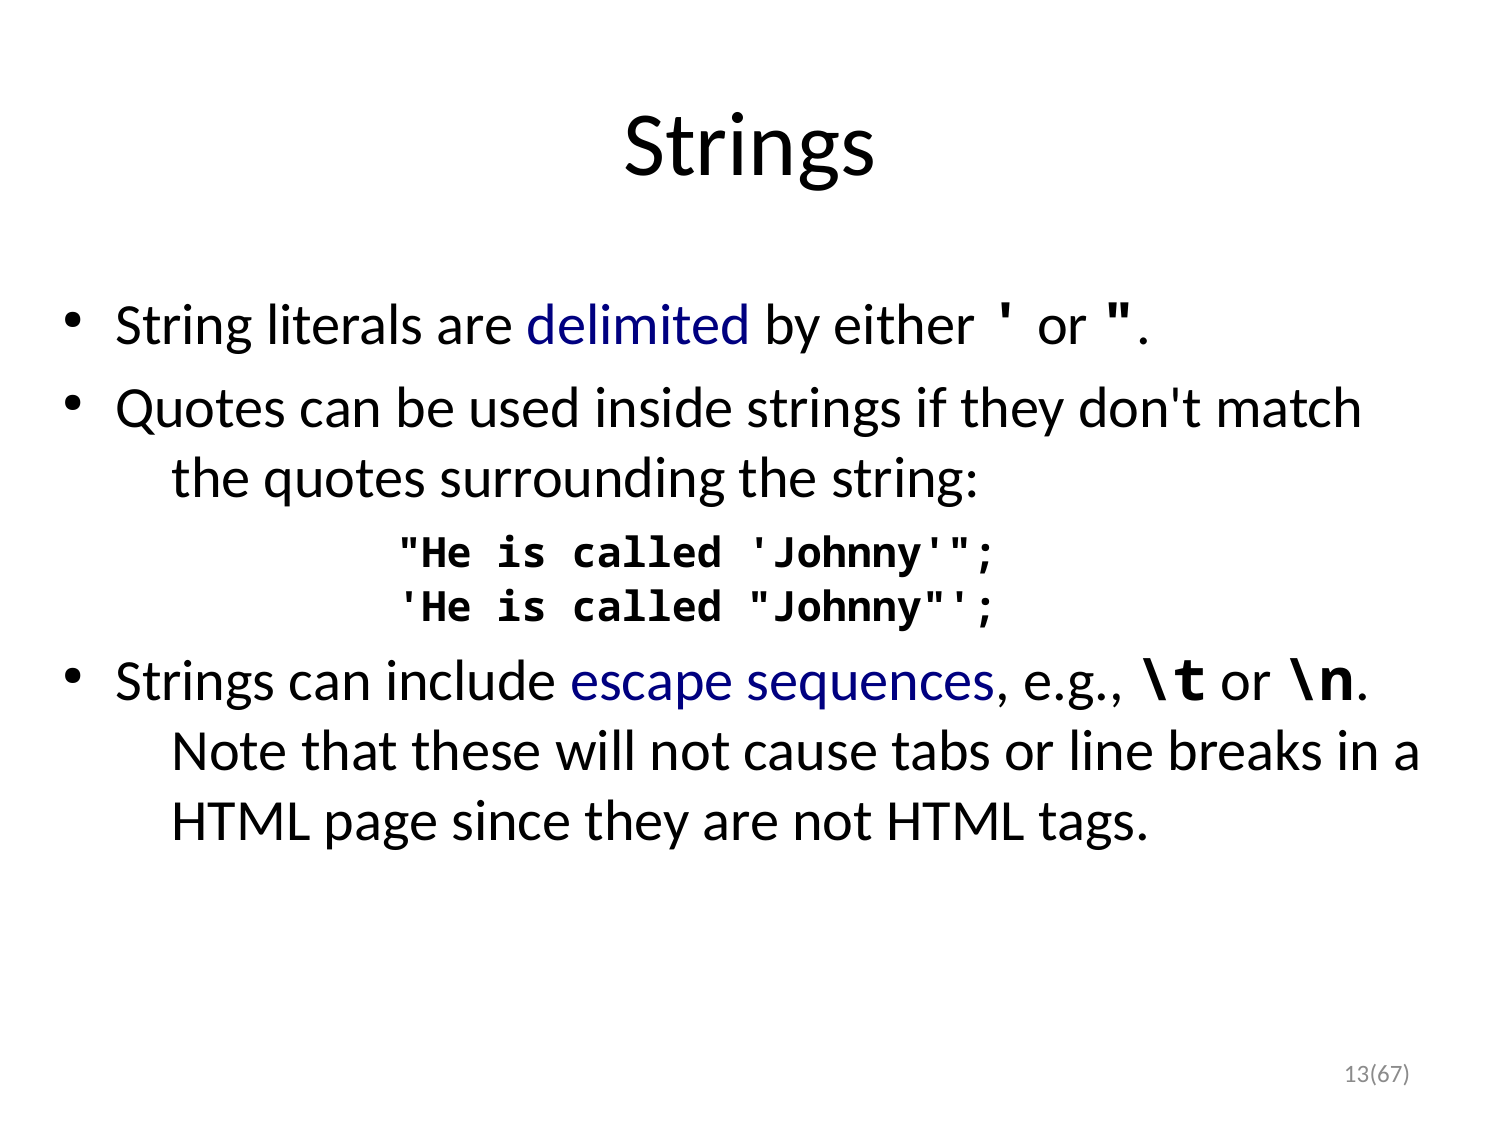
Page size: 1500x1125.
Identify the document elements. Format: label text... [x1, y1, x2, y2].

title Strings [75, 45, 1425, 233]
list String literals are delimited by either ' or ". Quotes can be used inside strings if they don't match the quotes surrounding the string: "He is called 'Johnny'"; 'He is called "Johnny"'; Strings can include escape sequences, e.g., \t or \n. Note that these will not cause tabs or line breaks in a HTML page since they are not HTML tags. [29, 278, 1471, 1094]
